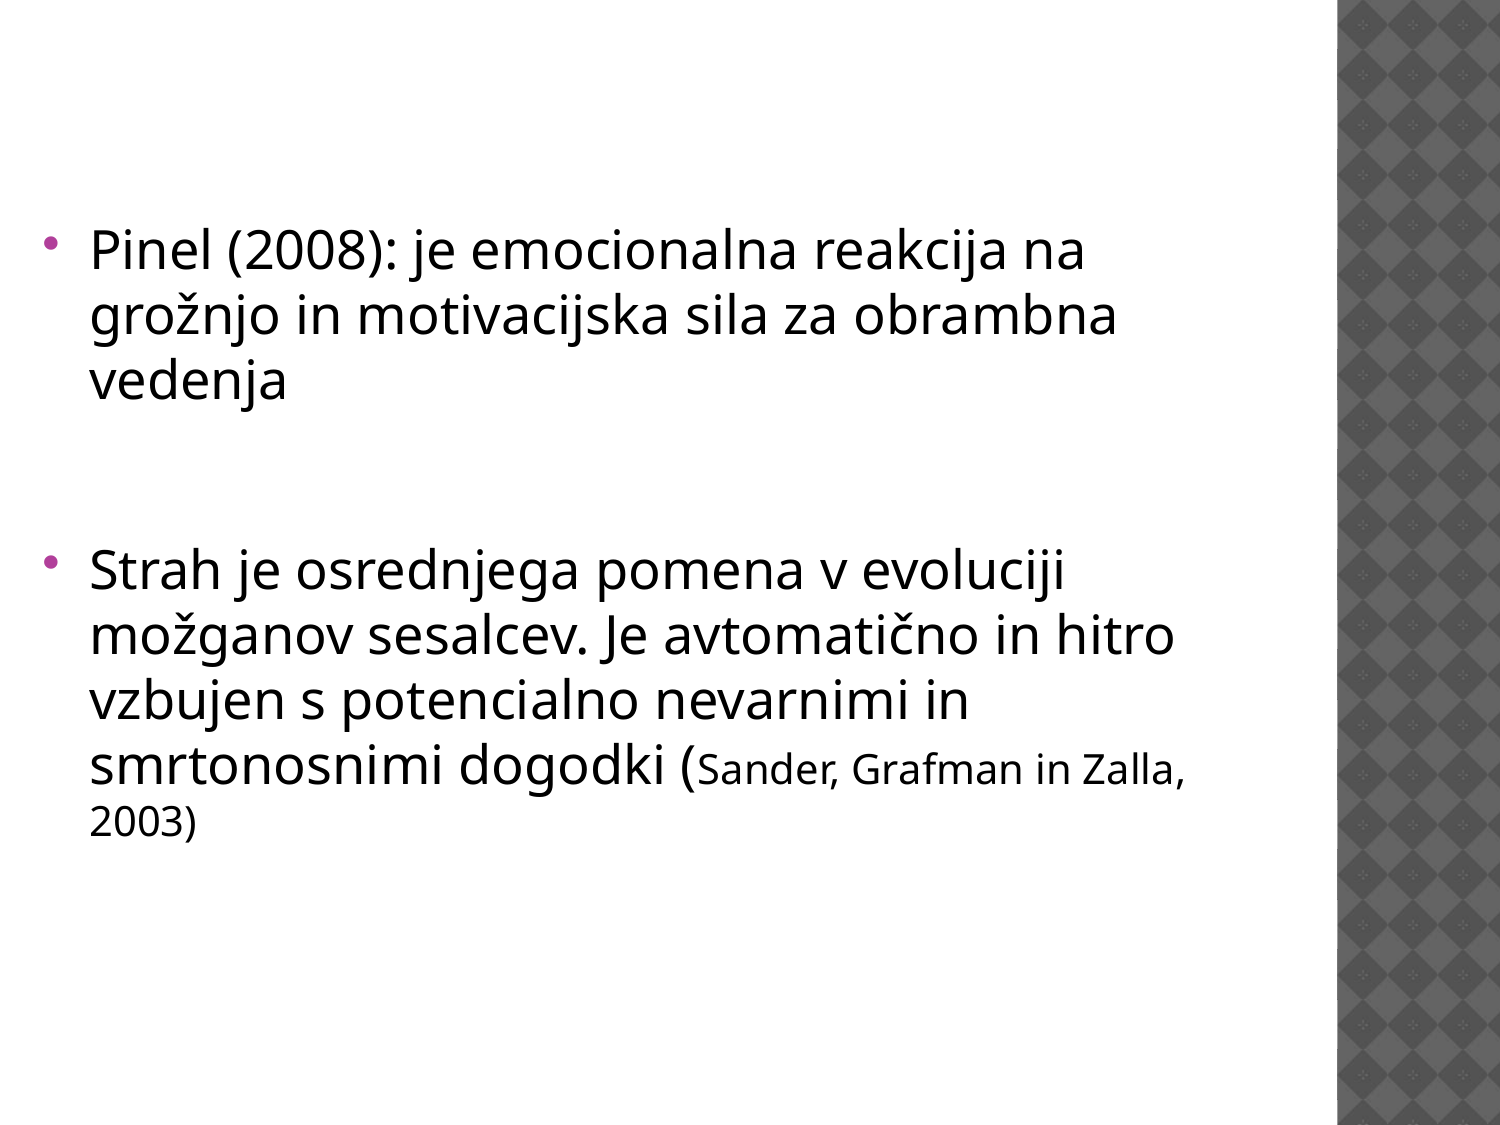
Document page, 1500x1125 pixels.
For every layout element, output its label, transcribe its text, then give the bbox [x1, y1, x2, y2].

list Pinel (2008): je emocionalna reakcija na grožnjo in motivacijska sila za obrambna vedenja Strah je osrednjega pomena v evoluciji možganov sesalcev. Je avtomatično in hitro vzbujen s potencialno nevarnimi in smrtonosnimi dogodki (Sander, Grafman in Zalla, 2003) [29, 208, 1263, 1059]
picture [1337, 0, 1500, 1125]
